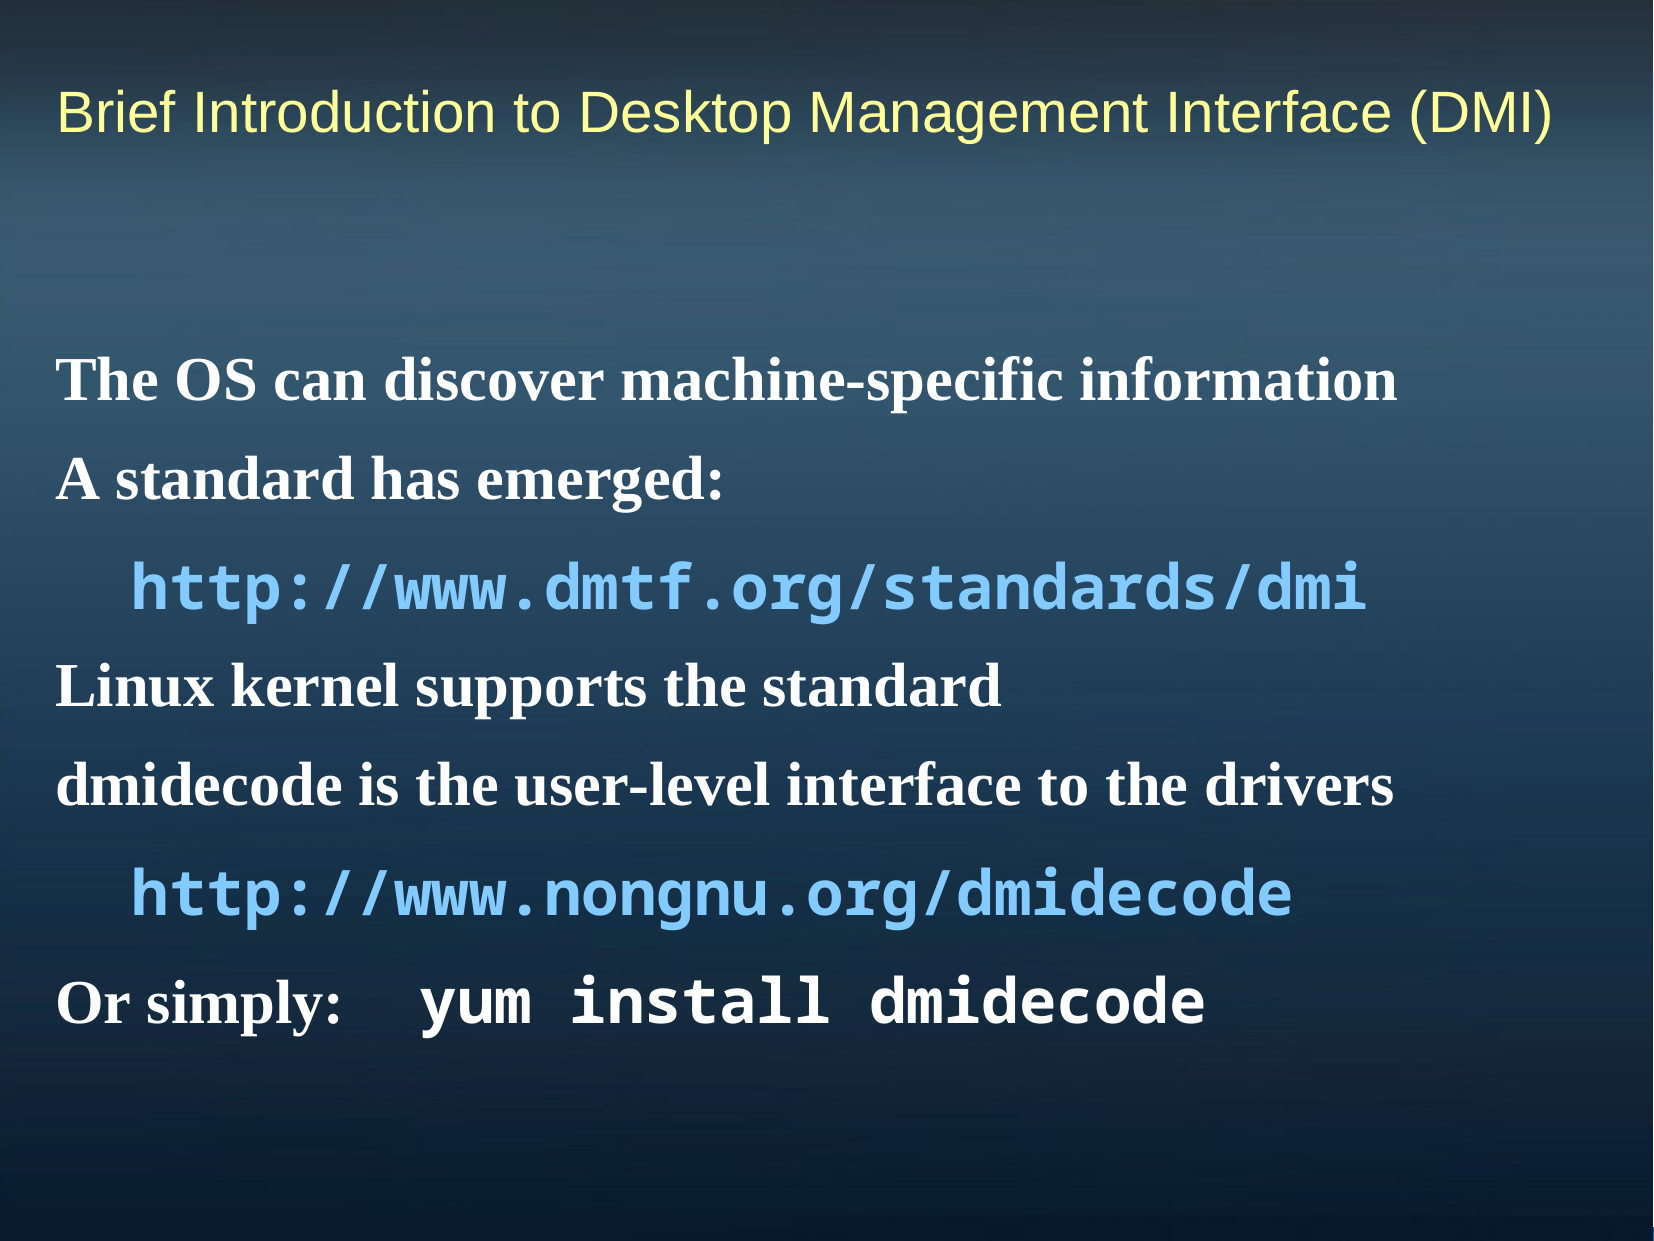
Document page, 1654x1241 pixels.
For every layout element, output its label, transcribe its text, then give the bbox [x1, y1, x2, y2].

list The OS can discover machine-specific information A standard has emerged: http://www.dmtf.org/standards/dmi Linux kernel supports the standard dmidecode is the user-level interface to the drivers http://www.nongnu.org/dmidecode Or simply: yum install dmidecode [37, 344, 1653, 1123]
title Brief Introduction to Desktop Management Interface (DMI) [37, 37, 1576, 188]
picture [0, 0, 1653, 1241]
